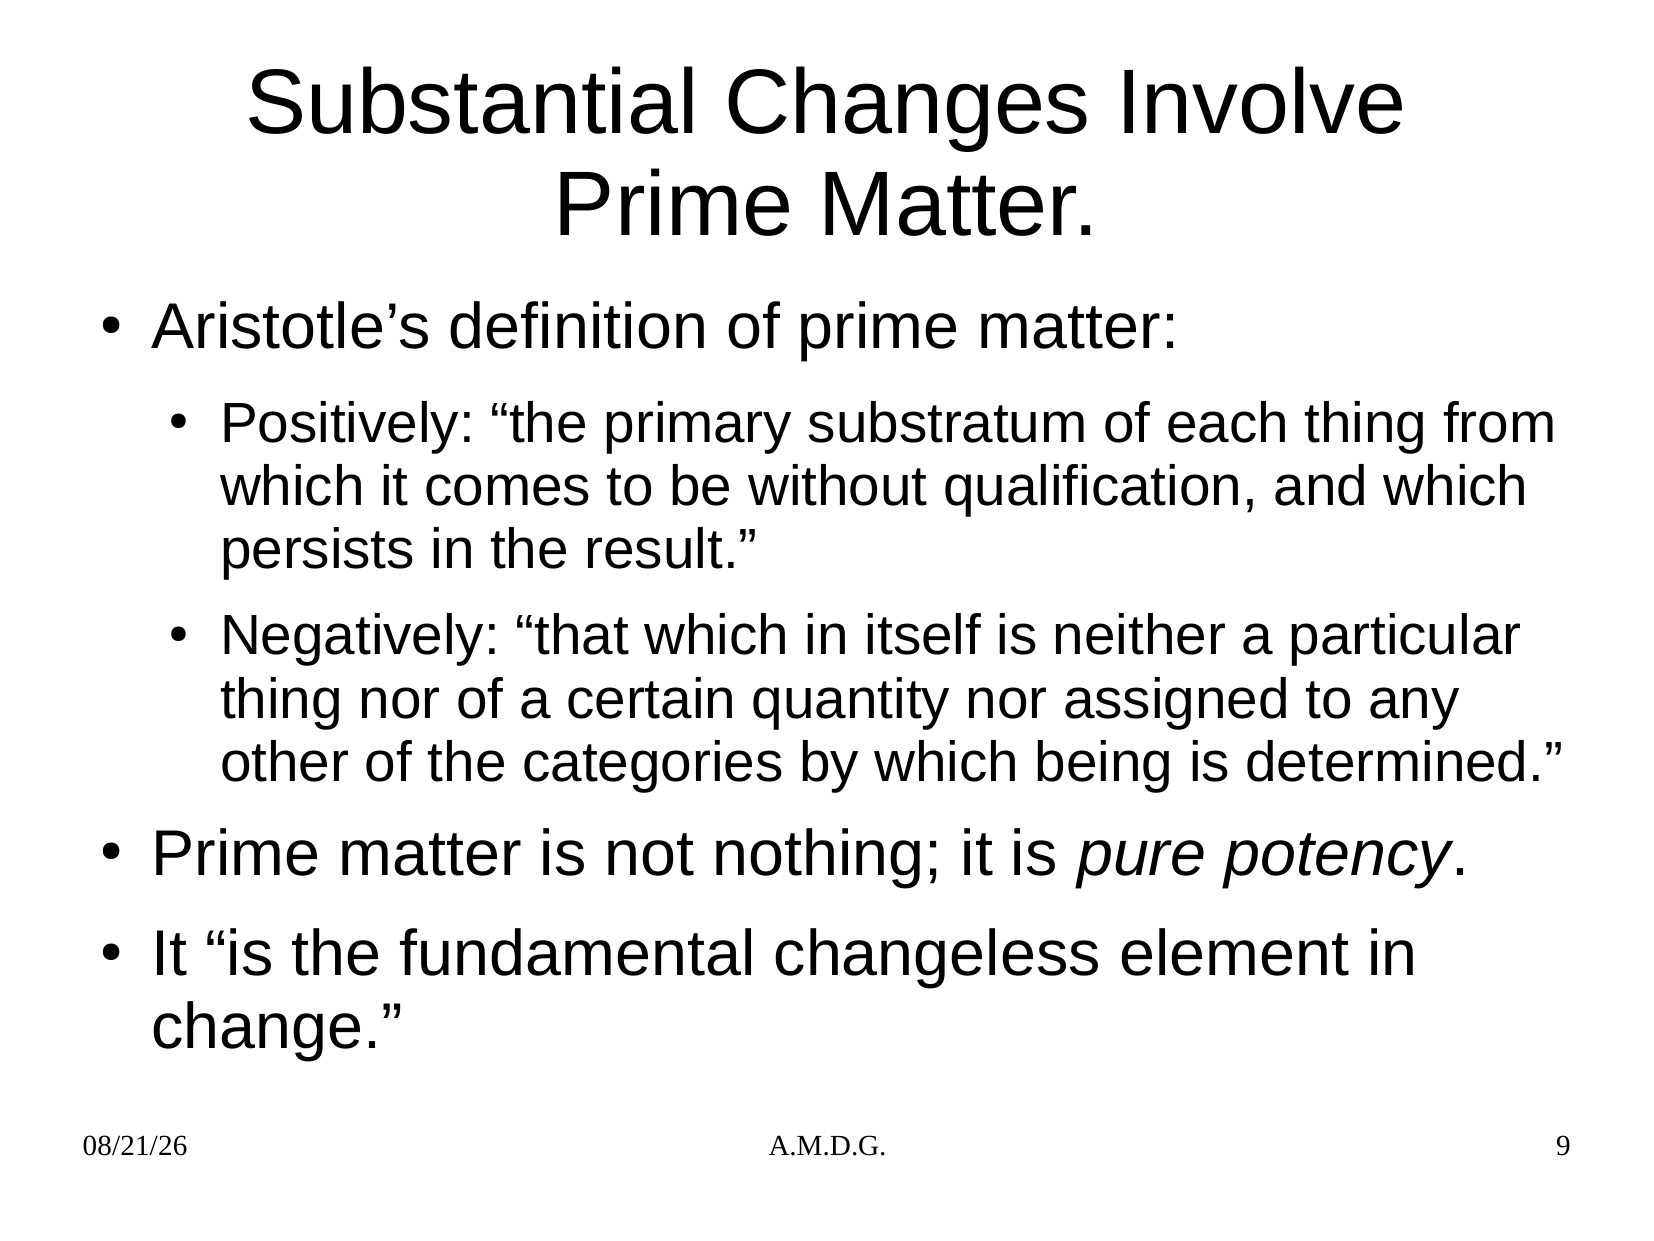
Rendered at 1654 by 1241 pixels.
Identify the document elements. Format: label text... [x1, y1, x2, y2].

title Substantial Changes Involve Prime Matter. [82, 49, 1571, 257]
list Aristotle’s definition of prime matter: Positively: “the primary substratum of each thing from which it comes to be without qualification, and which persists in the result.” Negatively: “that which in itself is neither a particular thing nor of a certain quantity nor assigned to any other of the categories by which being is determined.” Prime matter is not nothing; it is pure potency. It “is the fundamental changeless element in change.” [82, 290, 1571, 1109]
